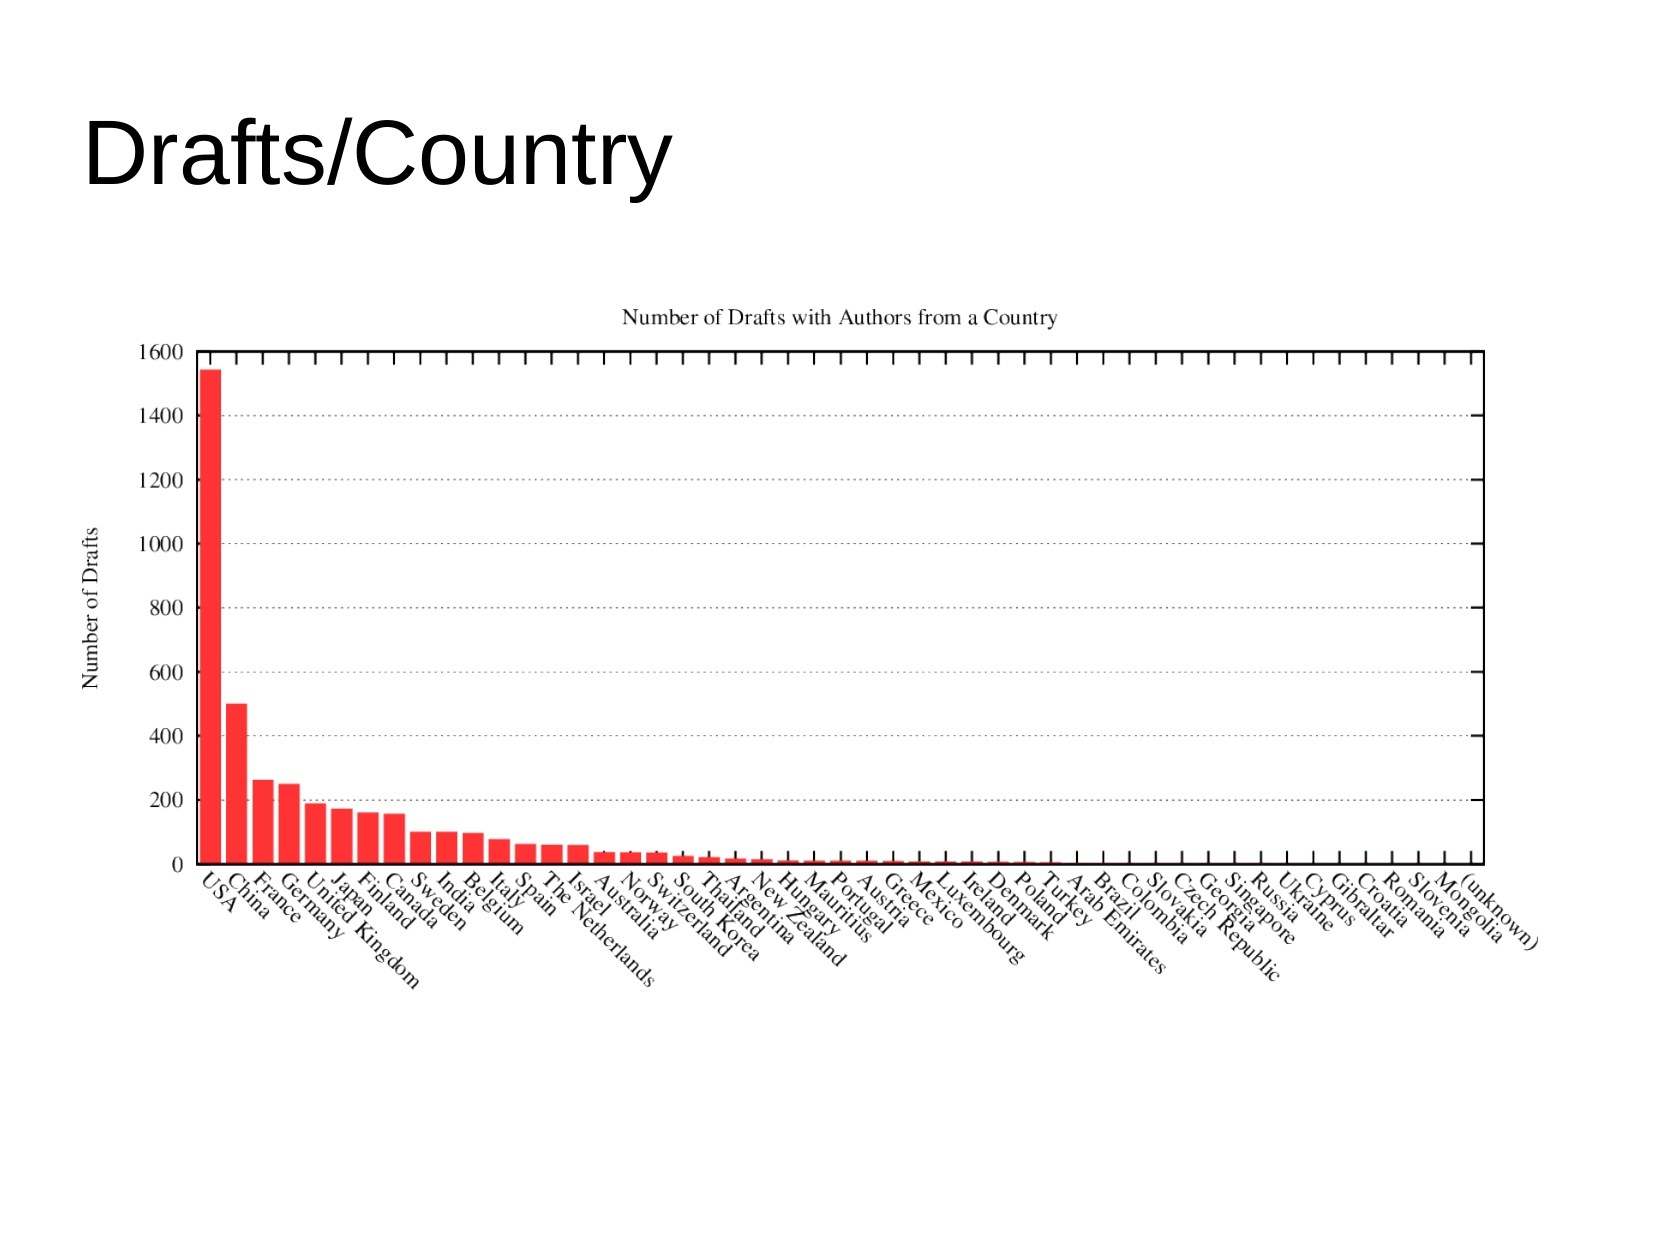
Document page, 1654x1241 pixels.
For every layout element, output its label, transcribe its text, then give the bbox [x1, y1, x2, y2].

title Drafts/Country [82, 49, 1571, 257]
picture [82, 309, 1538, 991]
